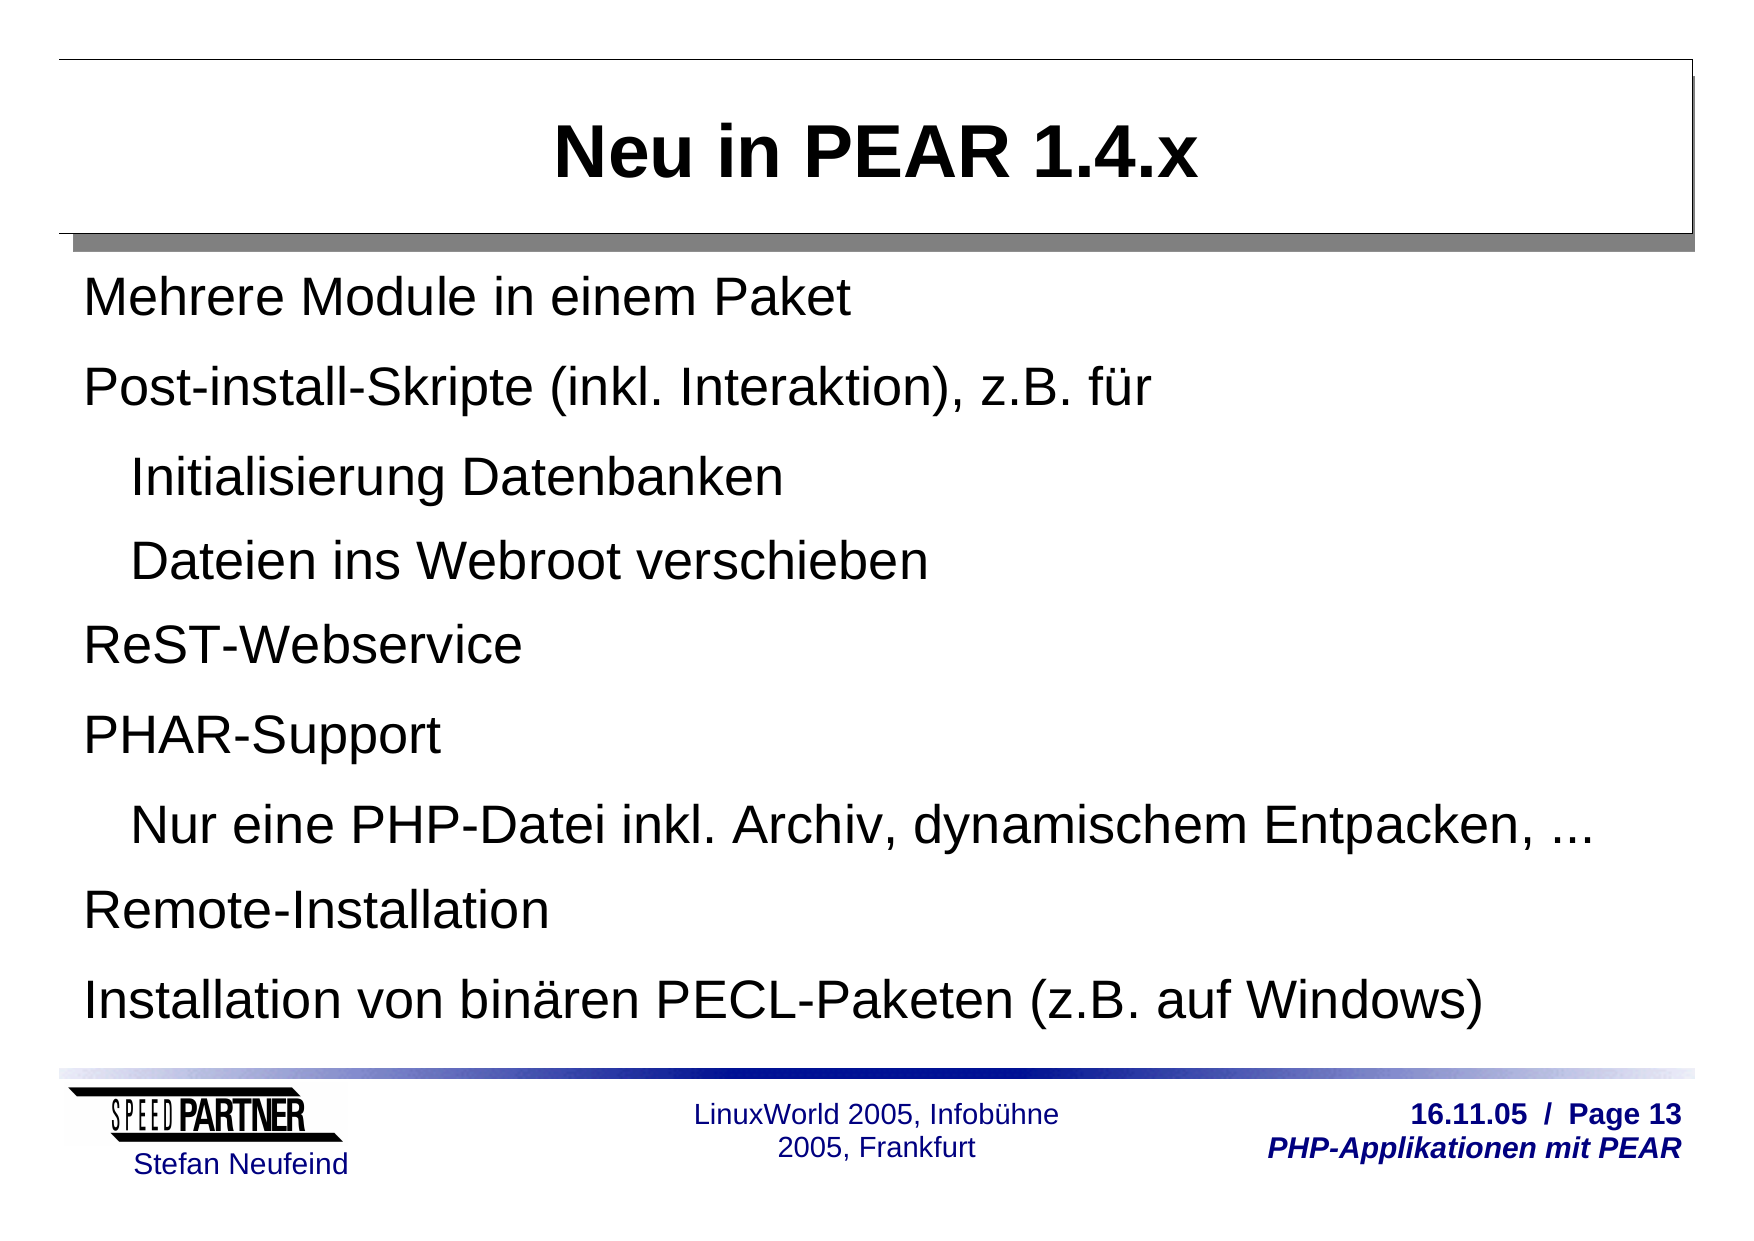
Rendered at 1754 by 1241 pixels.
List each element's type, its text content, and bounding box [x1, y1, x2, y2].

list Mehrere Module in einem Paket Post-install-Skripte (inkl. Interaktion), z.B. für Initialisierung Datenbanken Dateien ins Webroot verschieben ReST-Webservice PHAR-Support Nur eine PHP-Datei inkl. Archiv, dynamischem Entpacken, ... Remote-Installation Installation von binären PECL-Paketen (z.B. auf Windows) [71, 266, 1695, 1049]
picture [64, 1082, 348, 1146]
picture [59, 1068, 1695, 1079]
title Neu in PEAR 1.4.x [59, 59, 1695, 244]
